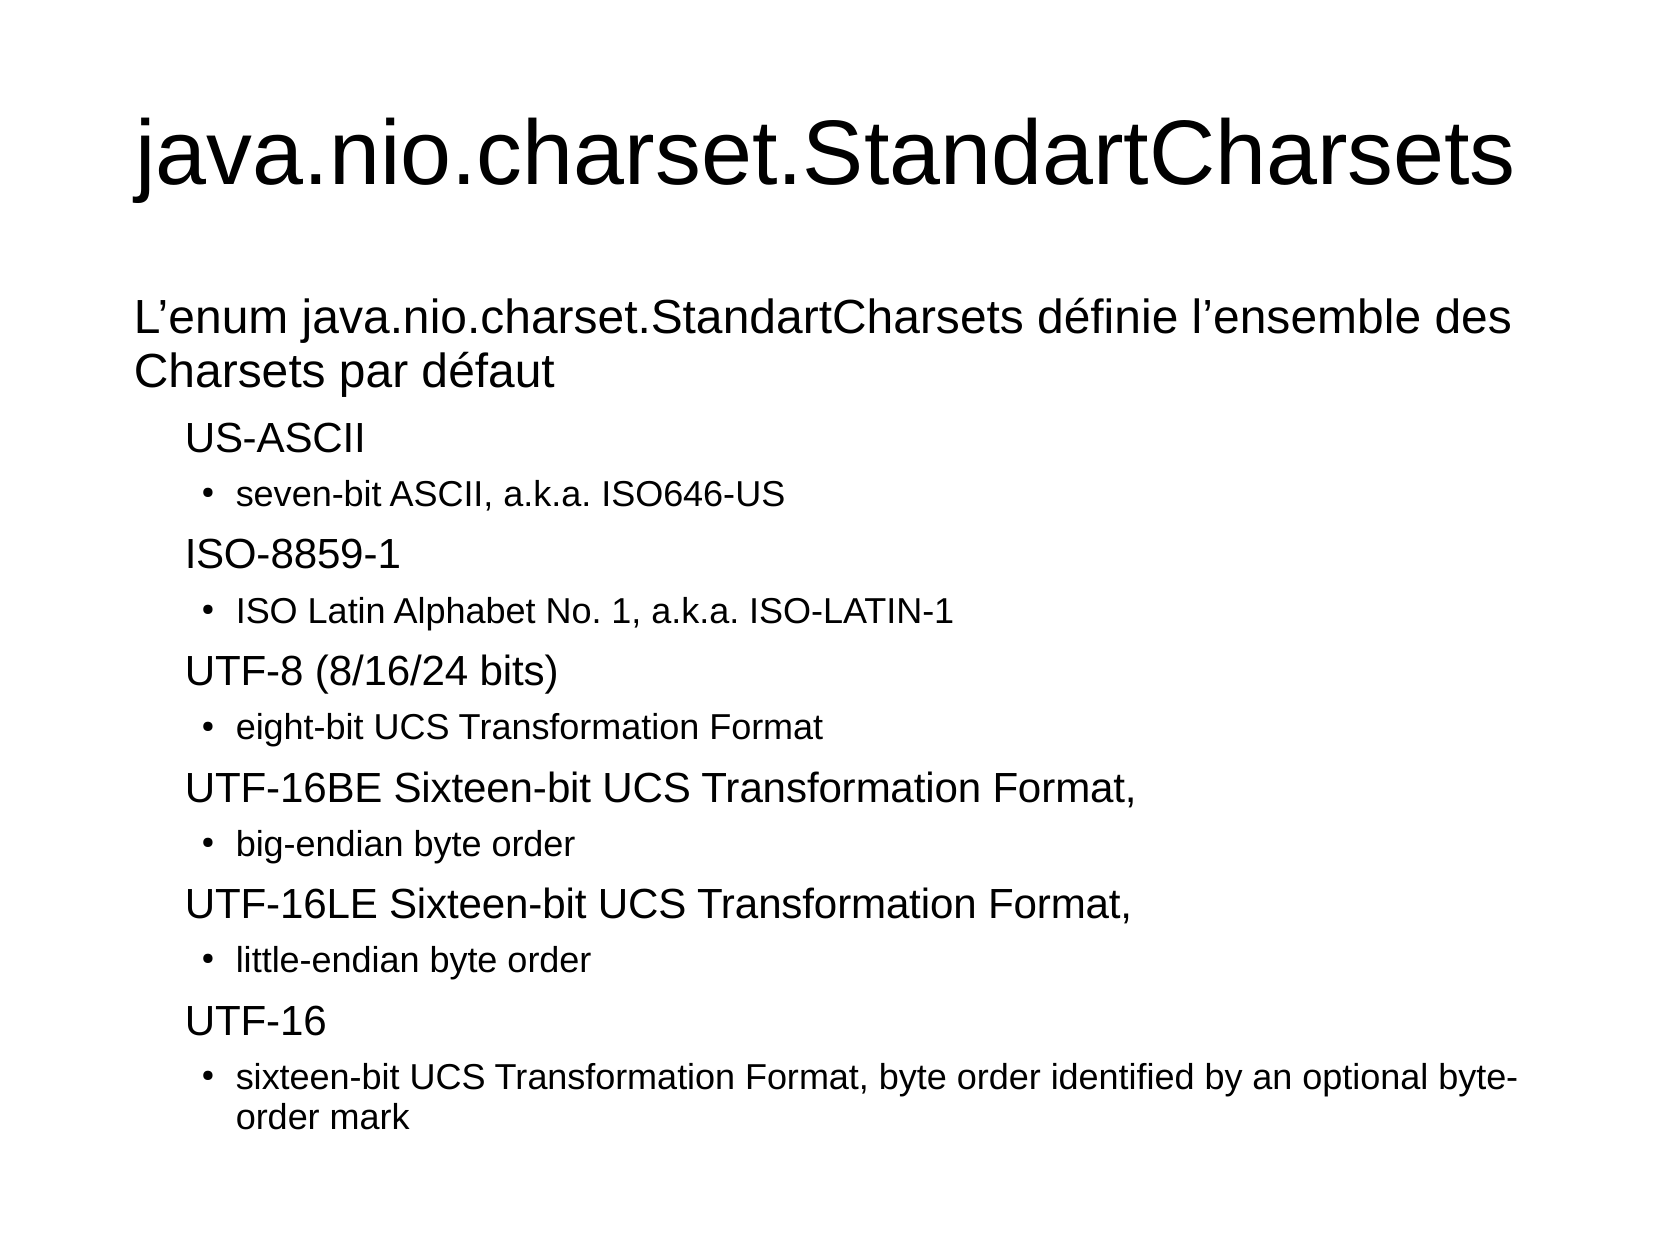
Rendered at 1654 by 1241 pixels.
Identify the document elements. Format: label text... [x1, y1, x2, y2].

list L’enum java.nio.charset.StandartCharsets définie l’ensemble des Charsets par défaut US-ASCII seven-bit ASCII, a.k.a. ISO646-US ISO-8859-1 ISO Latin Alphabet No. 1, a.k.a. ISO-LATIN-1 UTF-8 (8/16/24 bits) eight-bit UCS Transformation Format UTF-16BE Sixteen-bit UCS Transformation Format, big-endian byte order UTF-16LE Sixteen-bit UCS Transformation Format, little-endian byte order UTF-16 sixteen-bit UCS Transformation Format, byte order identified by an optional byte-order mark [82, 290, 1571, 1141]
title java.nio.charset.StandartCharsets [82, 49, 1571, 257]
